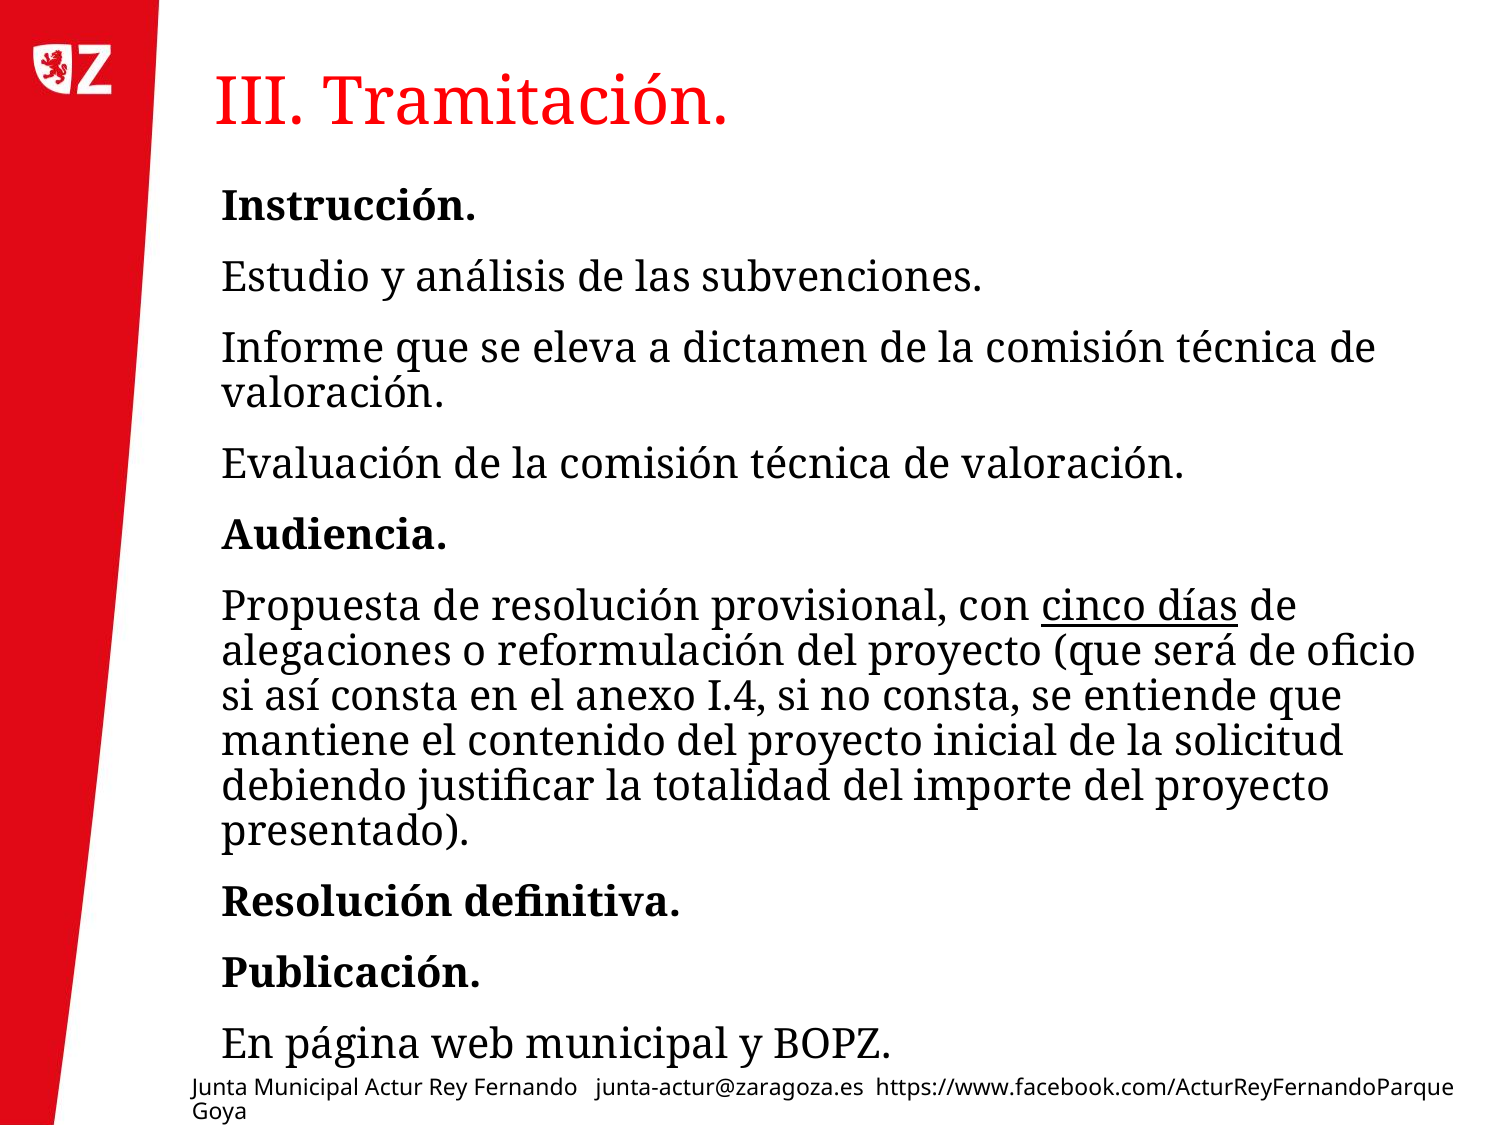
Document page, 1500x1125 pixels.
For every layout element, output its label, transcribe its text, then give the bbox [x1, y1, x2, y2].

text_box Instrucción. Estudio y análisis de las subvenciones. Informe que se eleva a dictamen de la comisión técnica de valoración. Evaluación de la comisión técnica de valoración. Audiencia. Propuesta de resolución provisional, con cinco días de alegaciones o reformulación del proyecto (que será de oficio si así consta en el anexo I.4, si no consta, se entiende que mantiene el contenido del proyecto inicial de la solicitud debiendo justificar la totalidad del importe del proyecto presentado). Resolución definitiva. Publicación. En página web municipal y BOPZ. [206, 177, 1474, 1035]
picture [0, 0, 160, 1125]
text_box III. Tramitación. [199, 49, 1413, 146]
